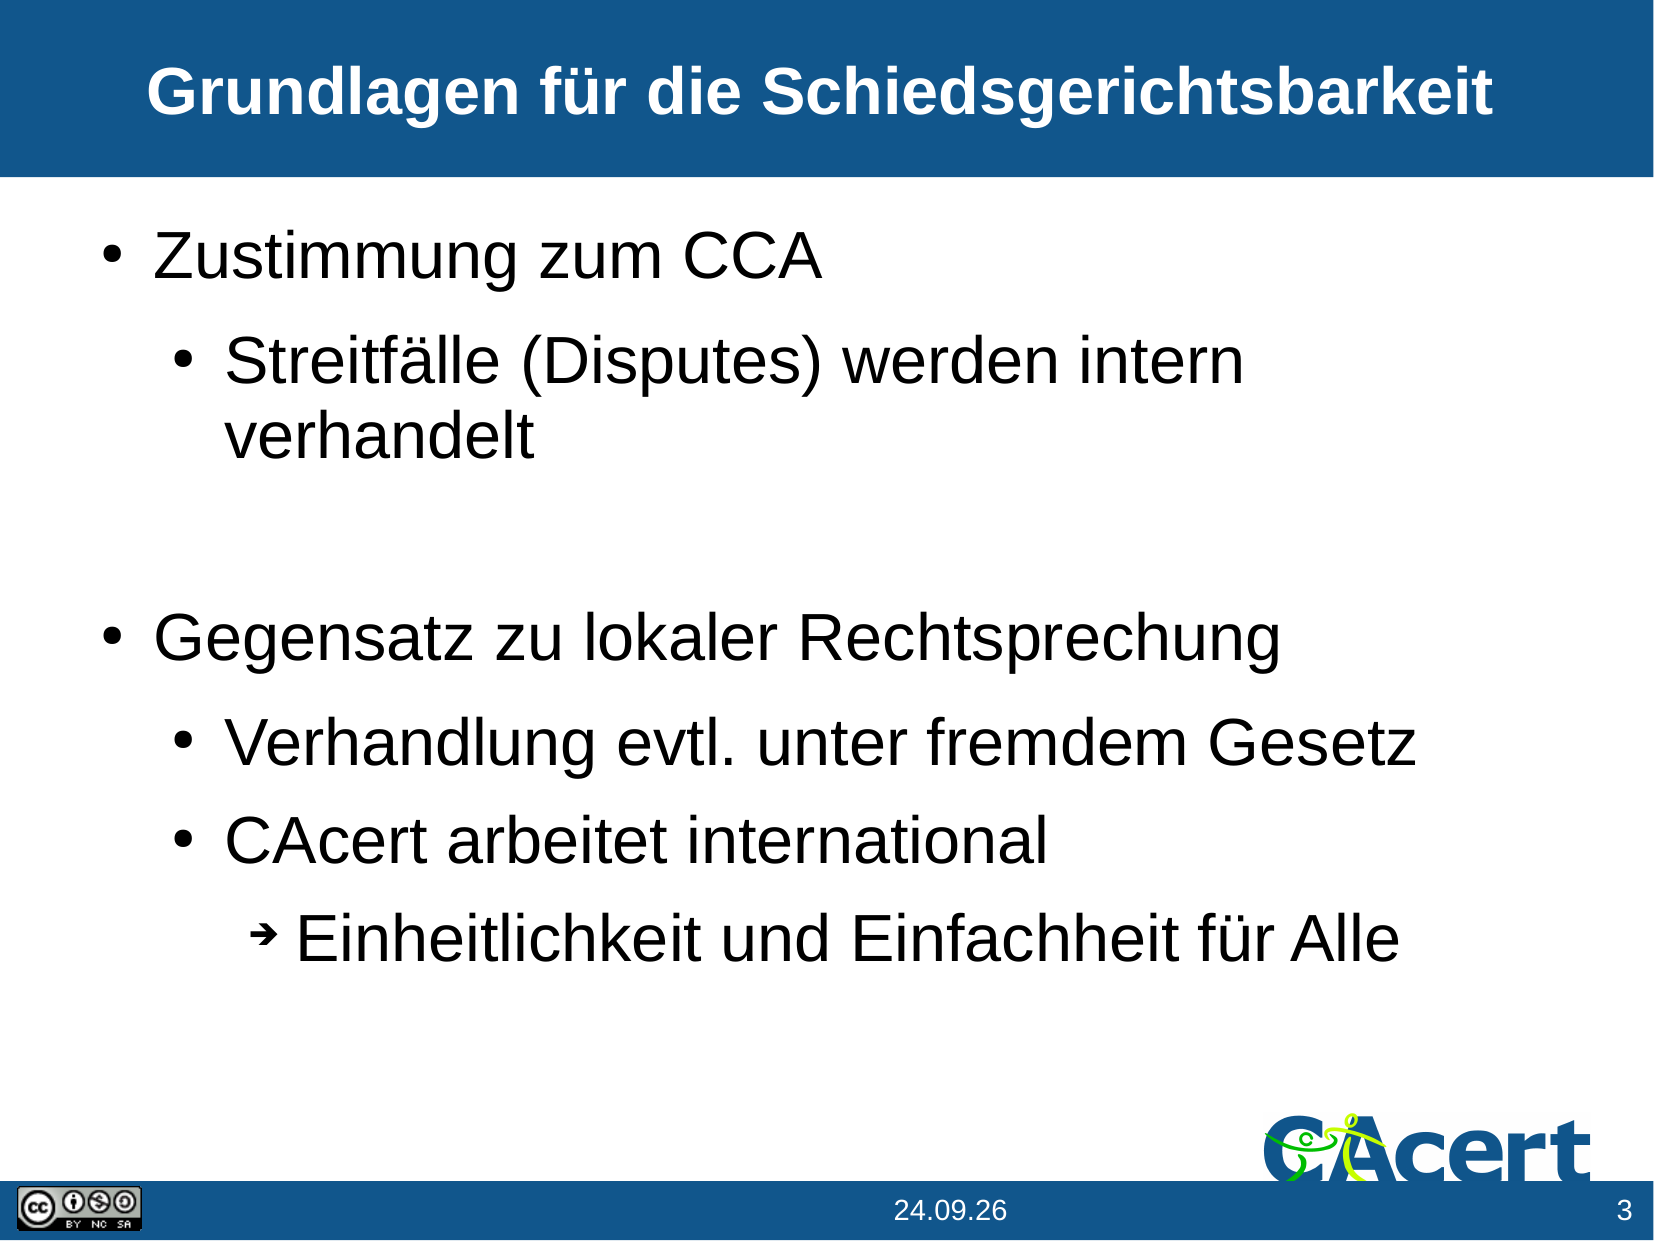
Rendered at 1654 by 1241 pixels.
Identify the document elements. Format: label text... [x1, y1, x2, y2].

picture [1263, 1112, 1591, 1181]
picture [17, 1186, 142, 1231]
list Zustimmung zum CCA Streitfälle (Disputes) werden intern verhandelt Gegensatz zu lokaler Rechtsprechung Verhandlung evtl. unter fremdem Gesetz CAcert arbeitet international Einheitlichkeit und Einfachheit für Alle [82, 218, 1571, 1091]
title Grundlagen für die Schiedsgerichtsbarkeit [76, 17, 1565, 166]
